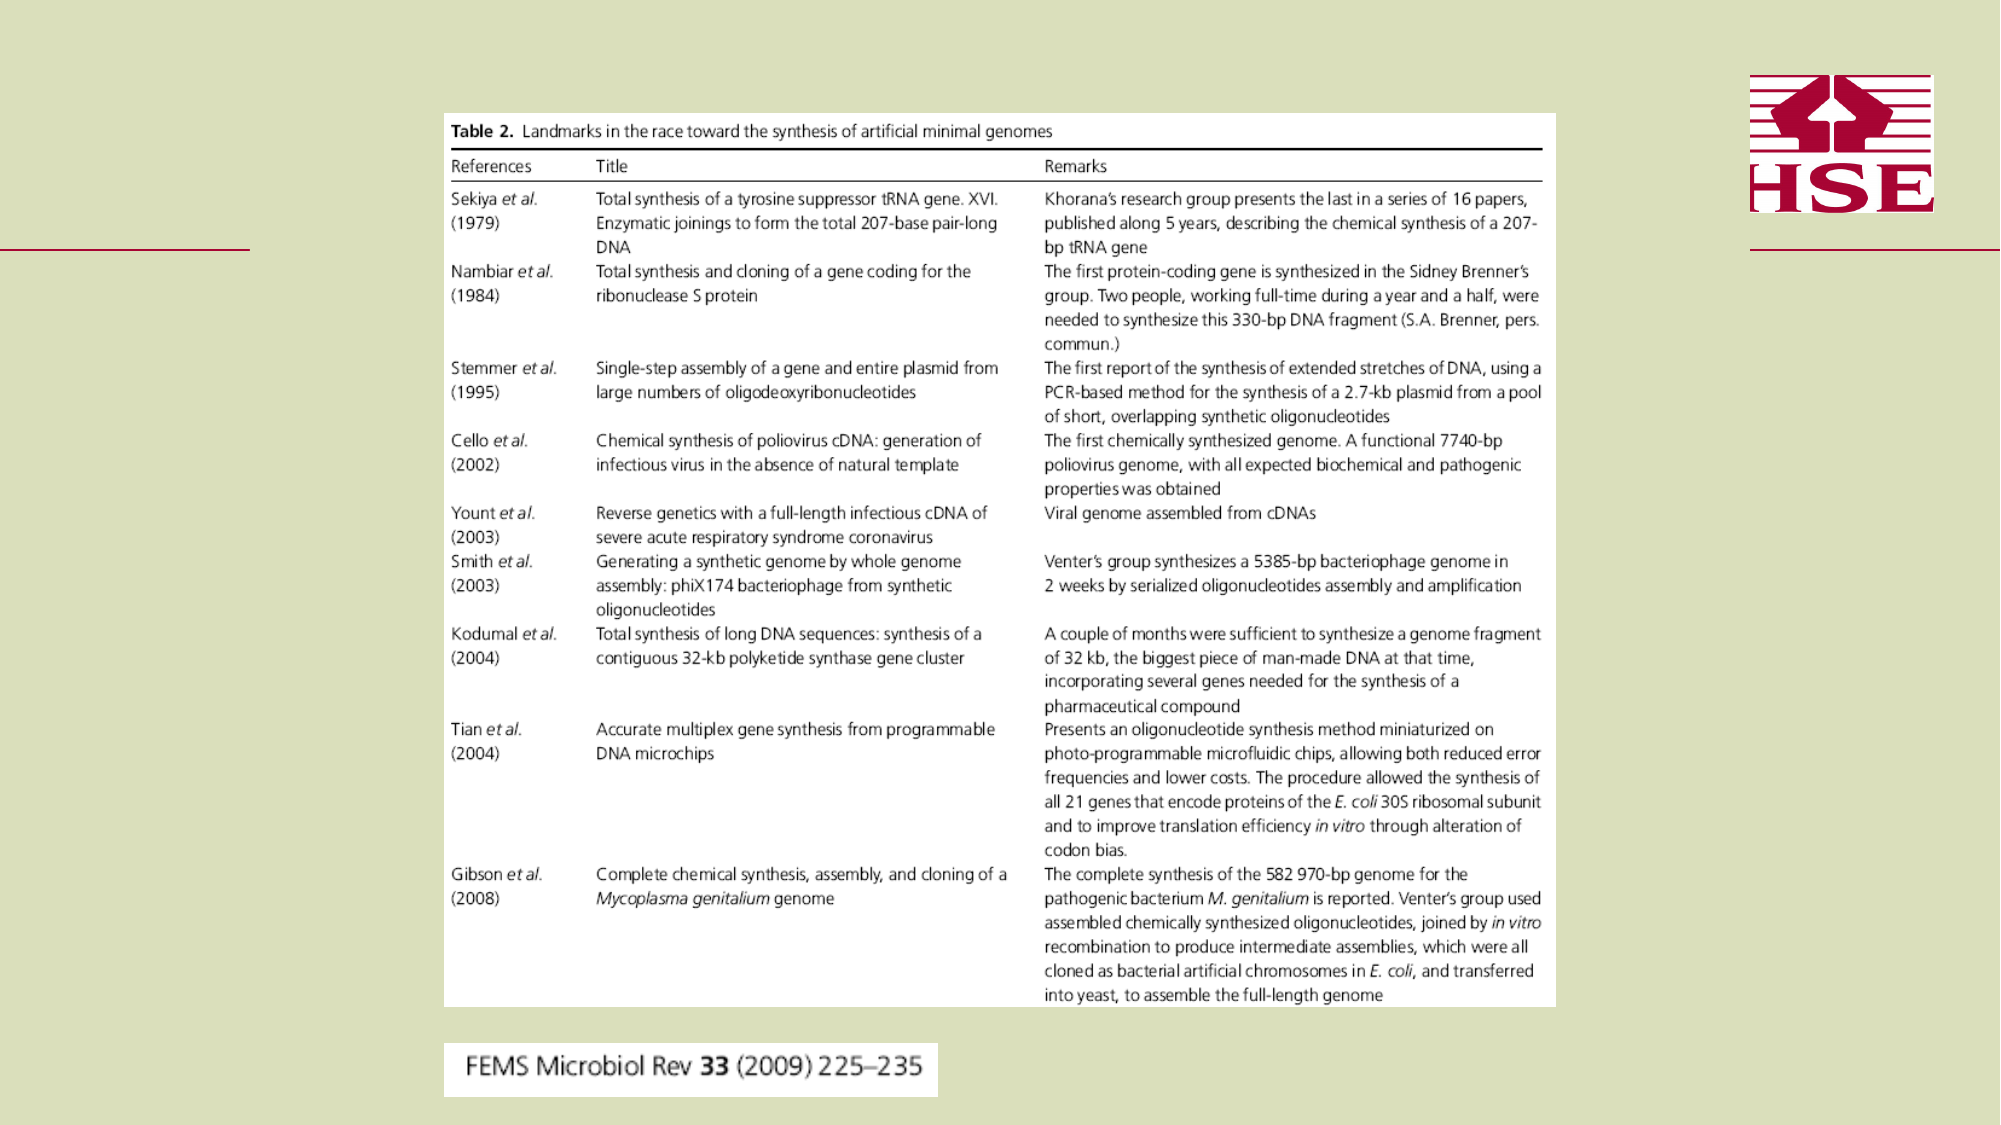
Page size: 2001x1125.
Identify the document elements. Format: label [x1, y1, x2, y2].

picture [1750, 75, 1934, 213]
text_box [249, 0, 1750, 256]
picture [444, 1043, 938, 1097]
picture [444, 113, 1556, 1007]
